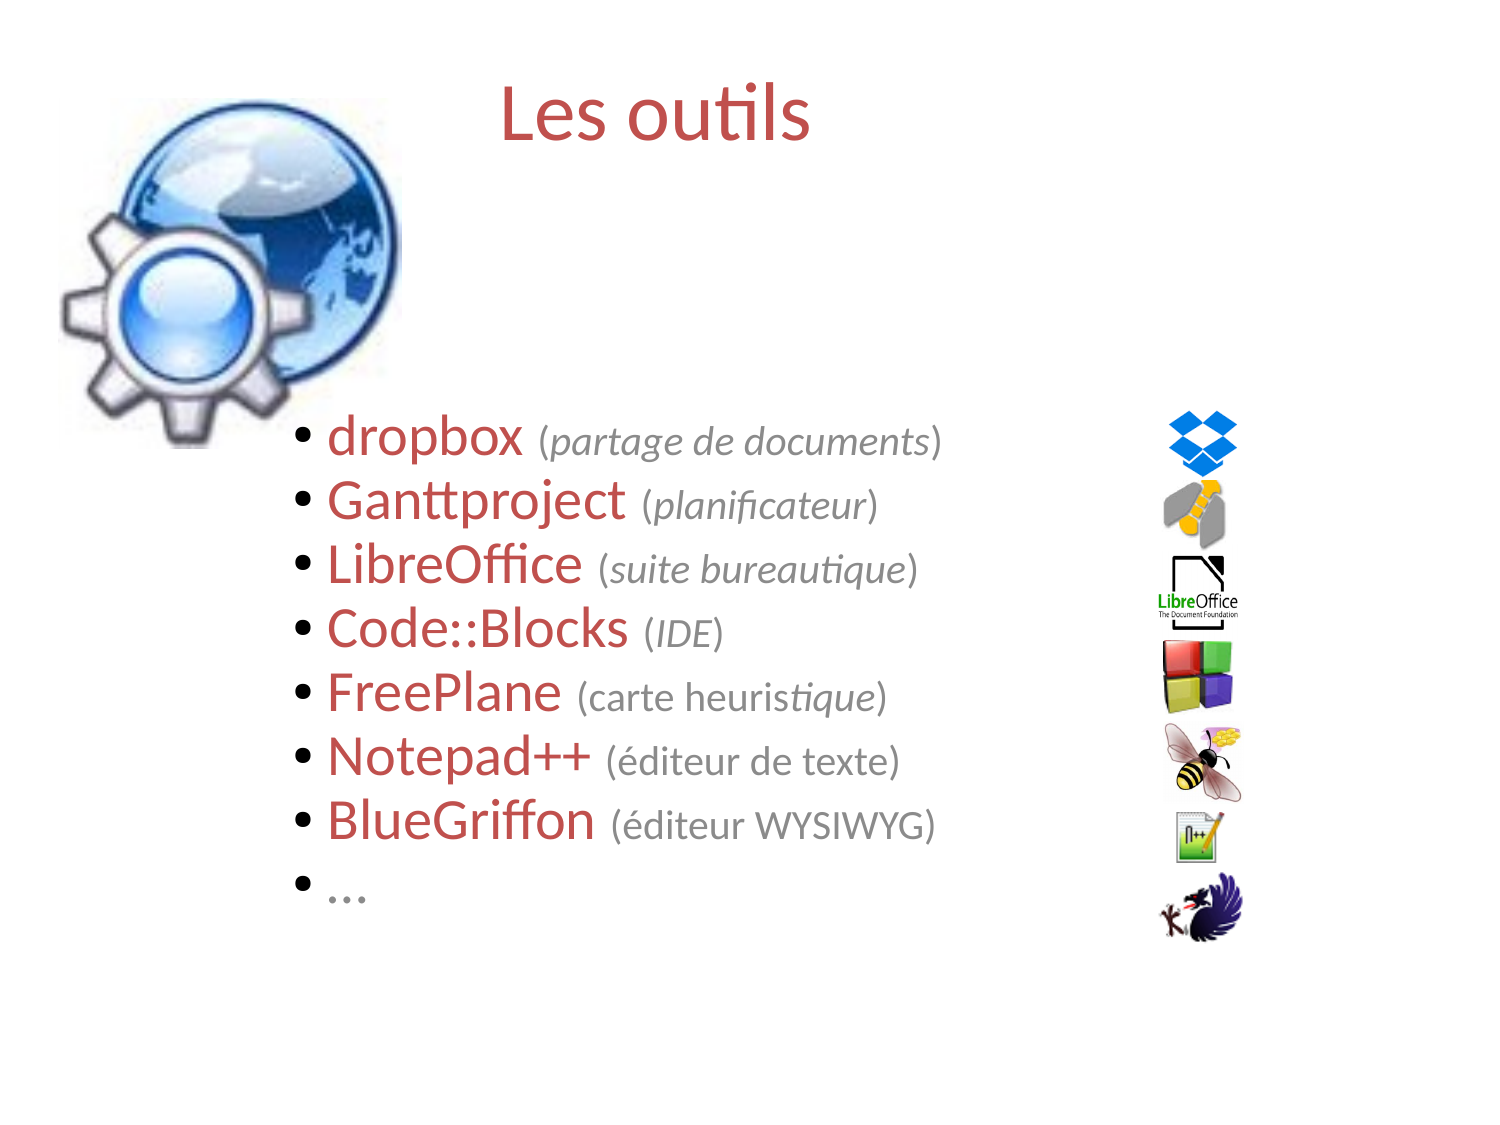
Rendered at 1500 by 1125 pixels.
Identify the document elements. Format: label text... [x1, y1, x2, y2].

title Les outils [484, 59, 1159, 154]
picture [1157, 871, 1246, 945]
picture [58, 98, 402, 449]
text_box dropbox (partage de documents) Ganttproject (planificateur) LibreOffice (suite bureautique) Code::Blocks (IDE) FreePlane (carte heuristique) Notepad++ (éditeur de texte) BlueGriffon (éditeur WYSIWYG) … [277, 405, 1232, 1023]
picture [1175, 812, 1226, 863]
picture [1157, 405, 1241, 715]
picture [1163, 721, 1244, 804]
